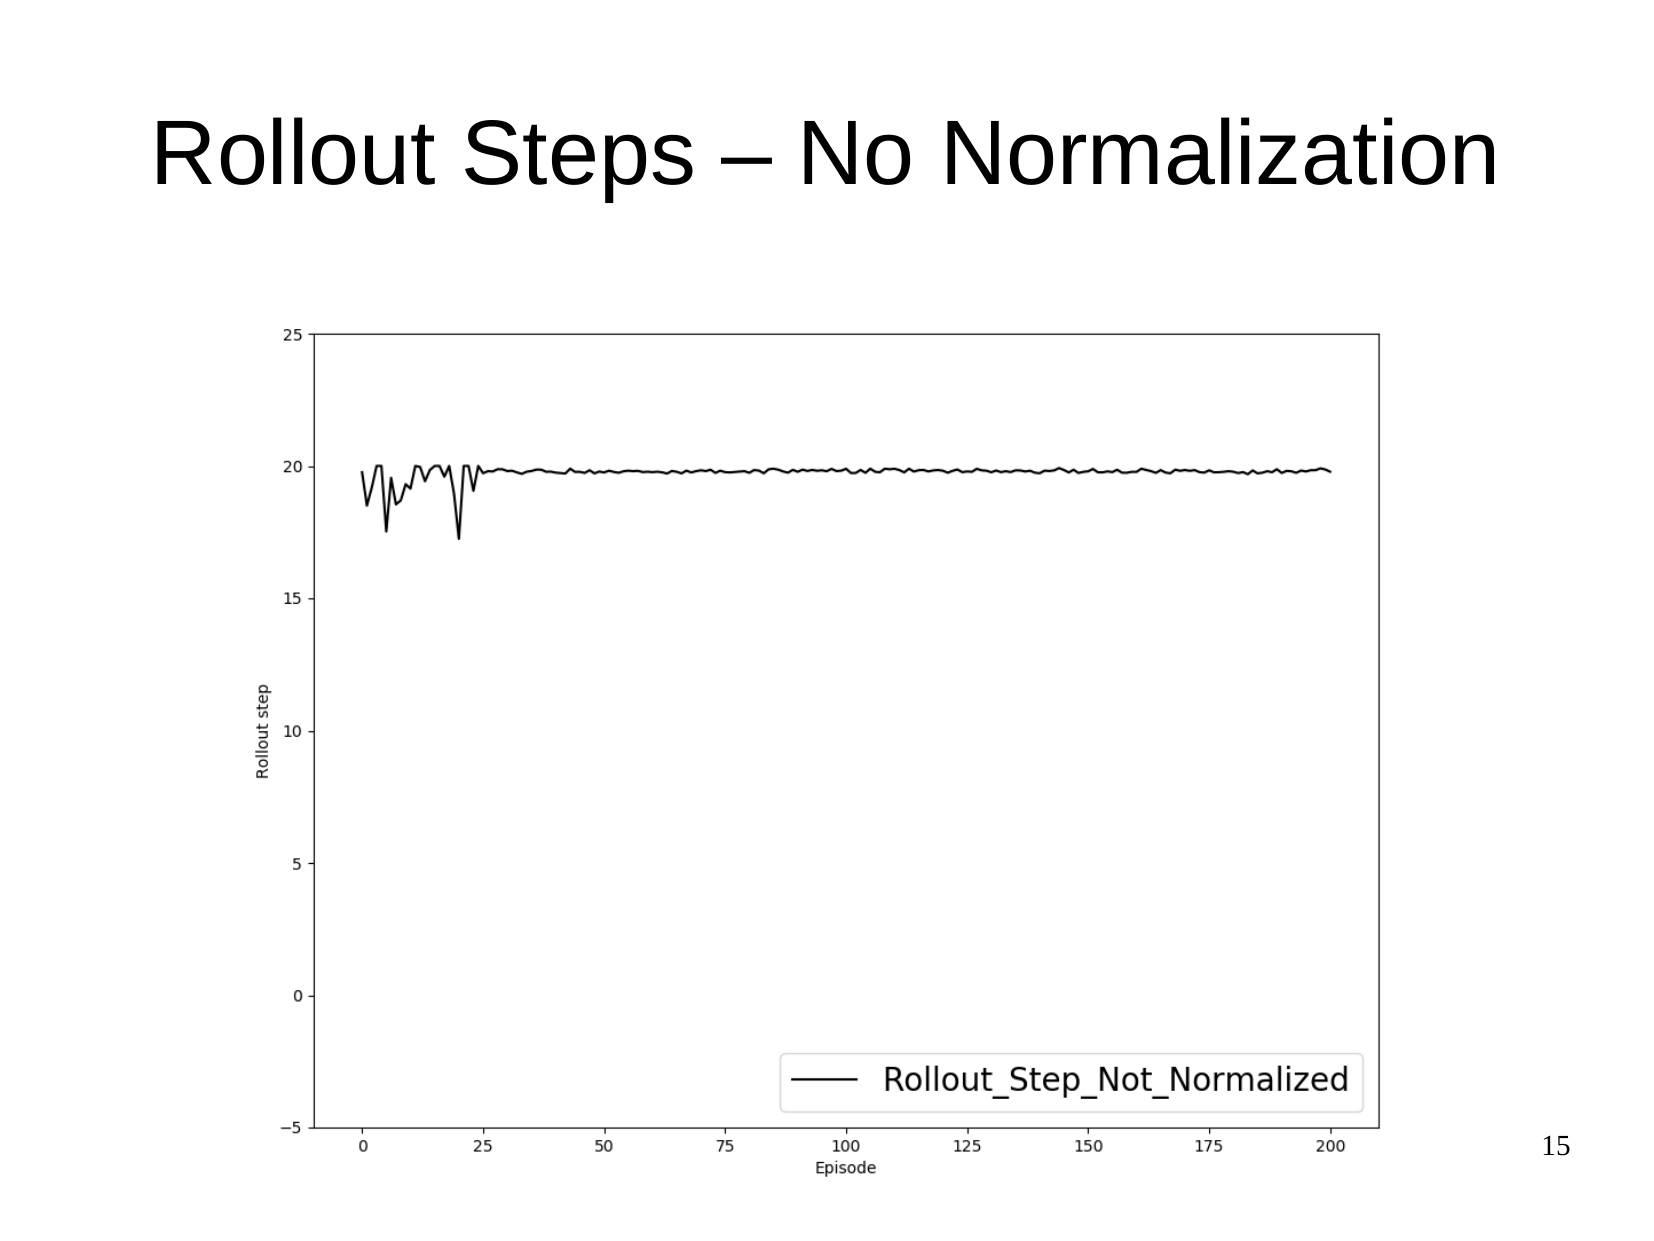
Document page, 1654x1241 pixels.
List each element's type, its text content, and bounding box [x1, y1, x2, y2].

picture [142, 210, 1516, 1241]
title Rollout Steps – No Normalization [82, 49, 1571, 257]
